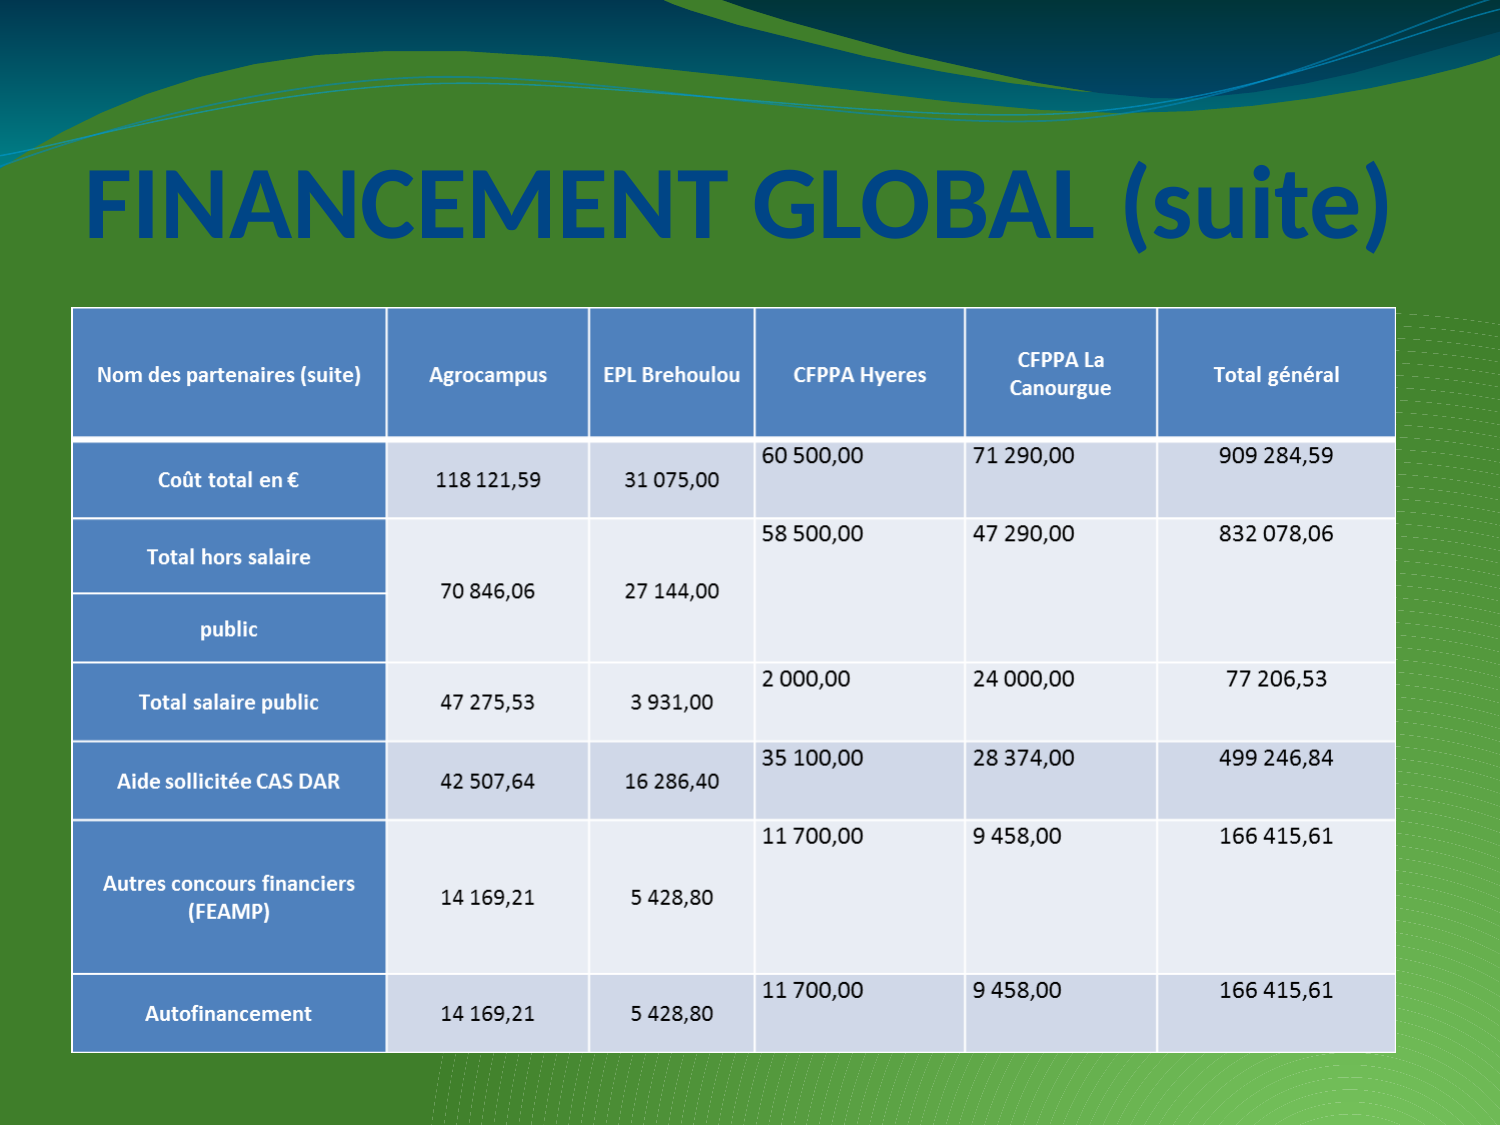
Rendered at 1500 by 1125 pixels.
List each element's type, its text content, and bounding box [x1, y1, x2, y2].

picture [71, 307, 1396, 1053]
title FINANCEMENT GLOBAL (suite) [59, 72, 1422, 260]
